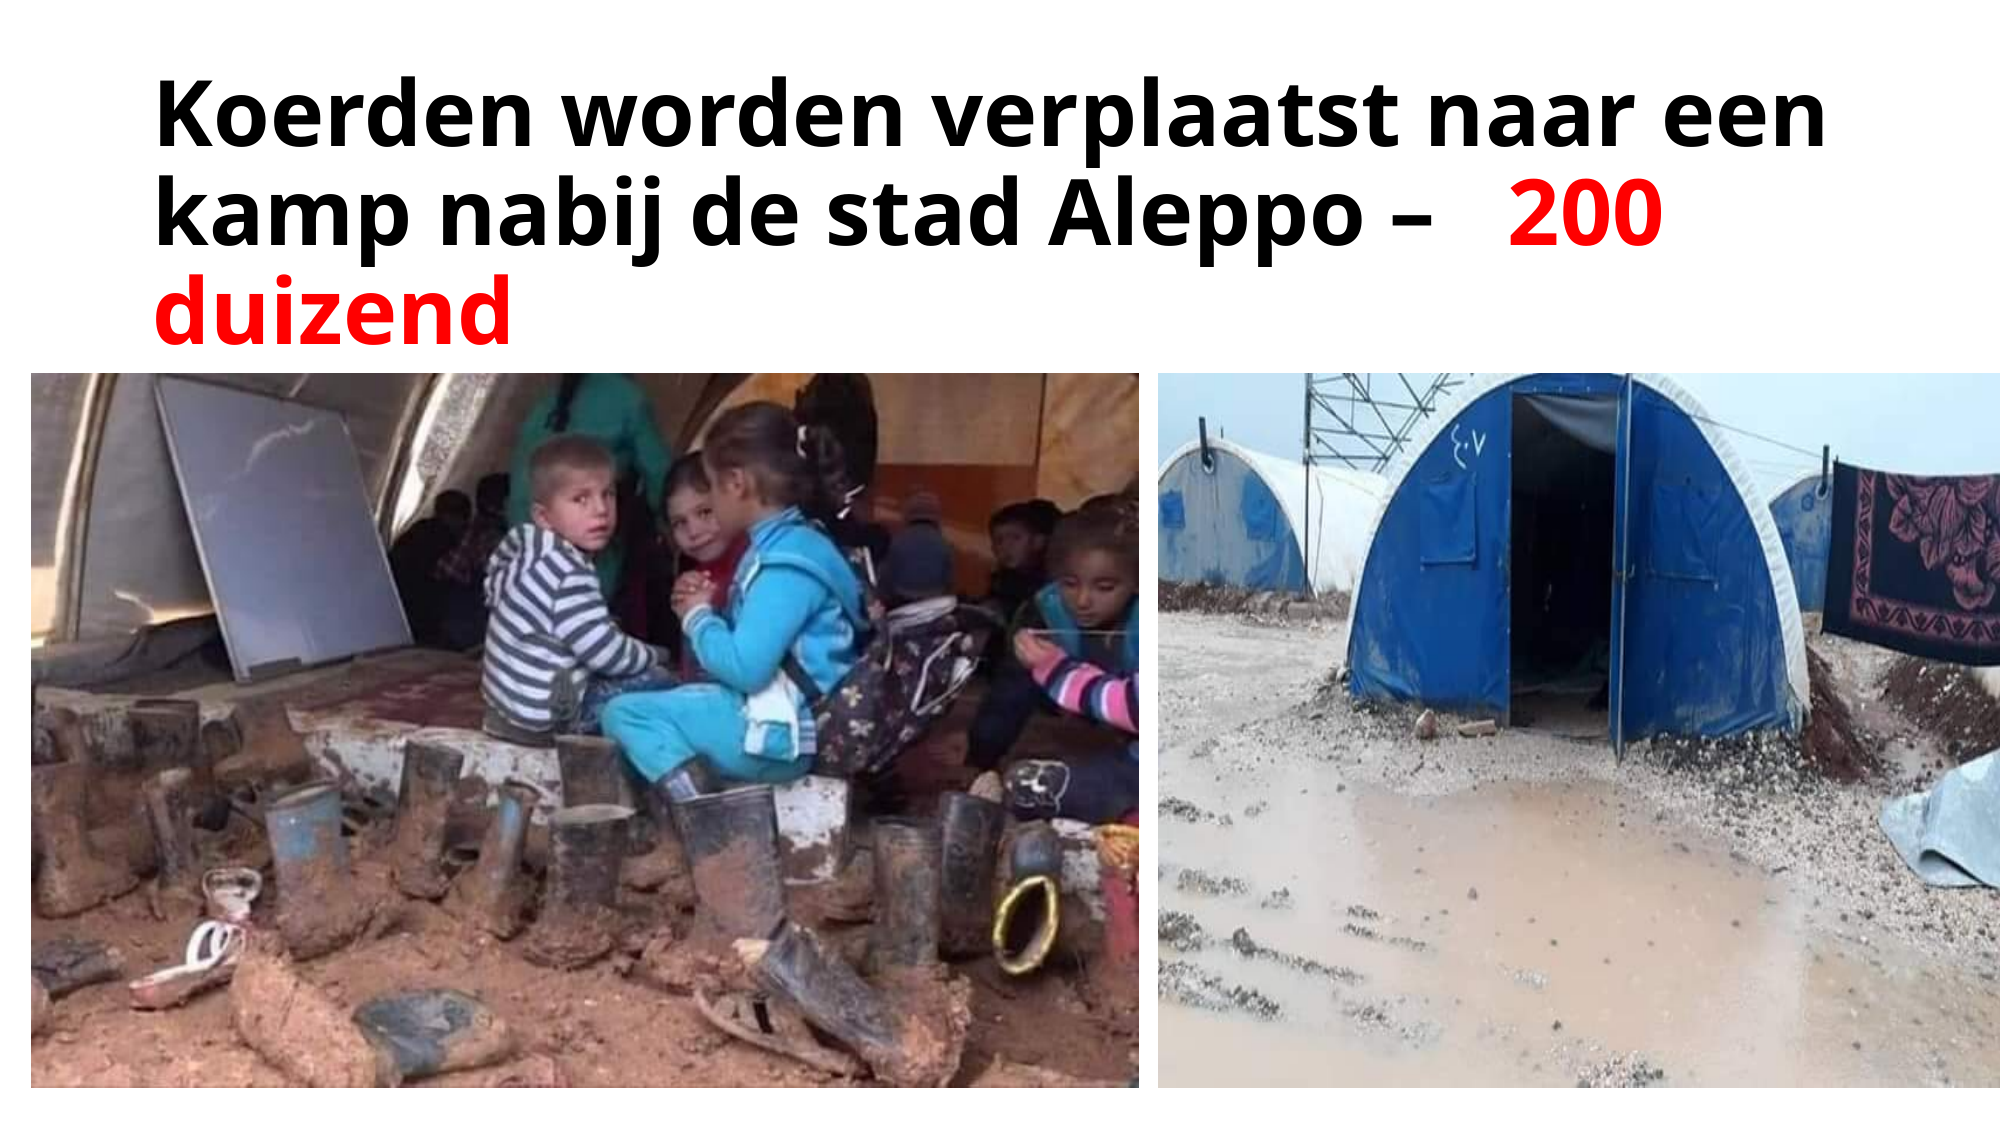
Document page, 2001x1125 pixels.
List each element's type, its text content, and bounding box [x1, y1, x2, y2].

picture [1158, 373, 2000, 1088]
picture [31, 373, 1139, 1088]
title Koerden worden verplaatst naar een kamp nabij de stad Aleppo – 200 duizend [137, 59, 1863, 278]
